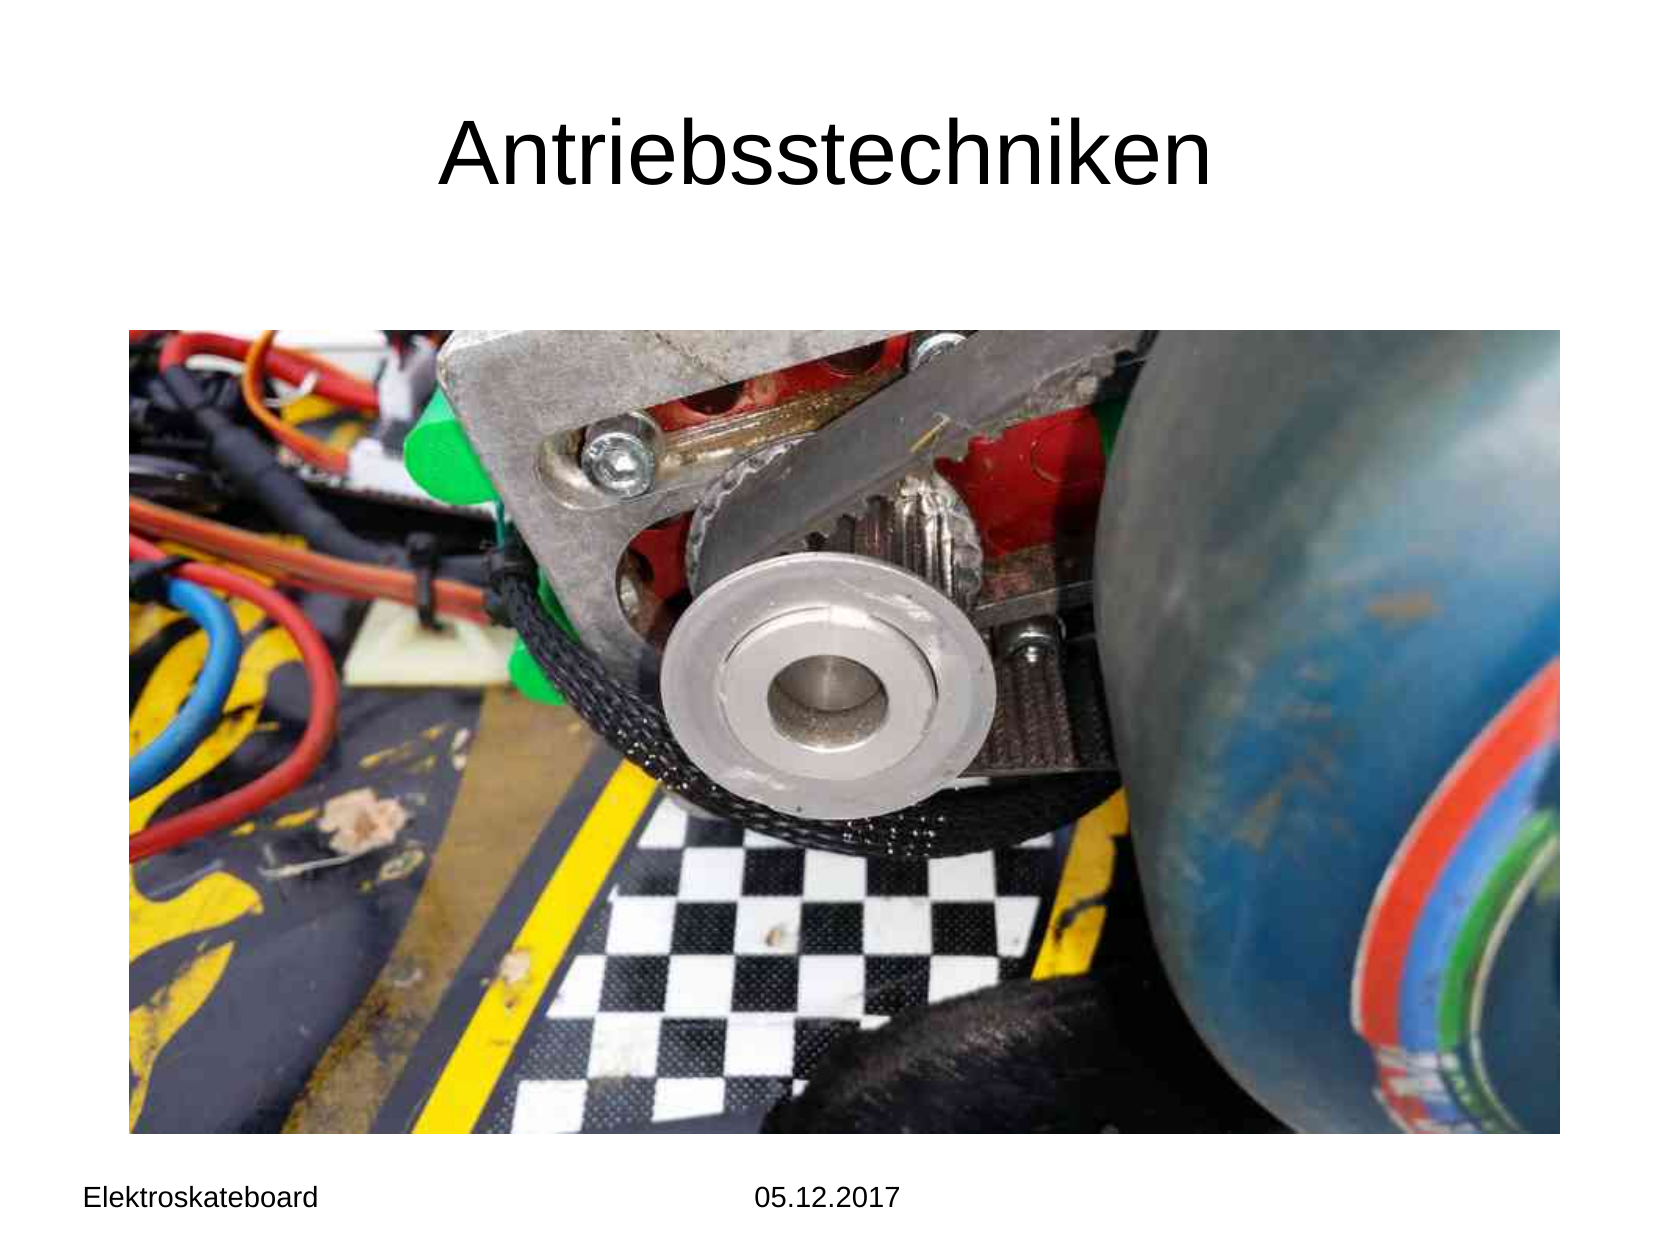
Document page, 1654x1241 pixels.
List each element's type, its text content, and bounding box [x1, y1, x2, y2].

picture [129, 330, 1560, 1134]
title Antriebsstechniken [82, 49, 1571, 257]
